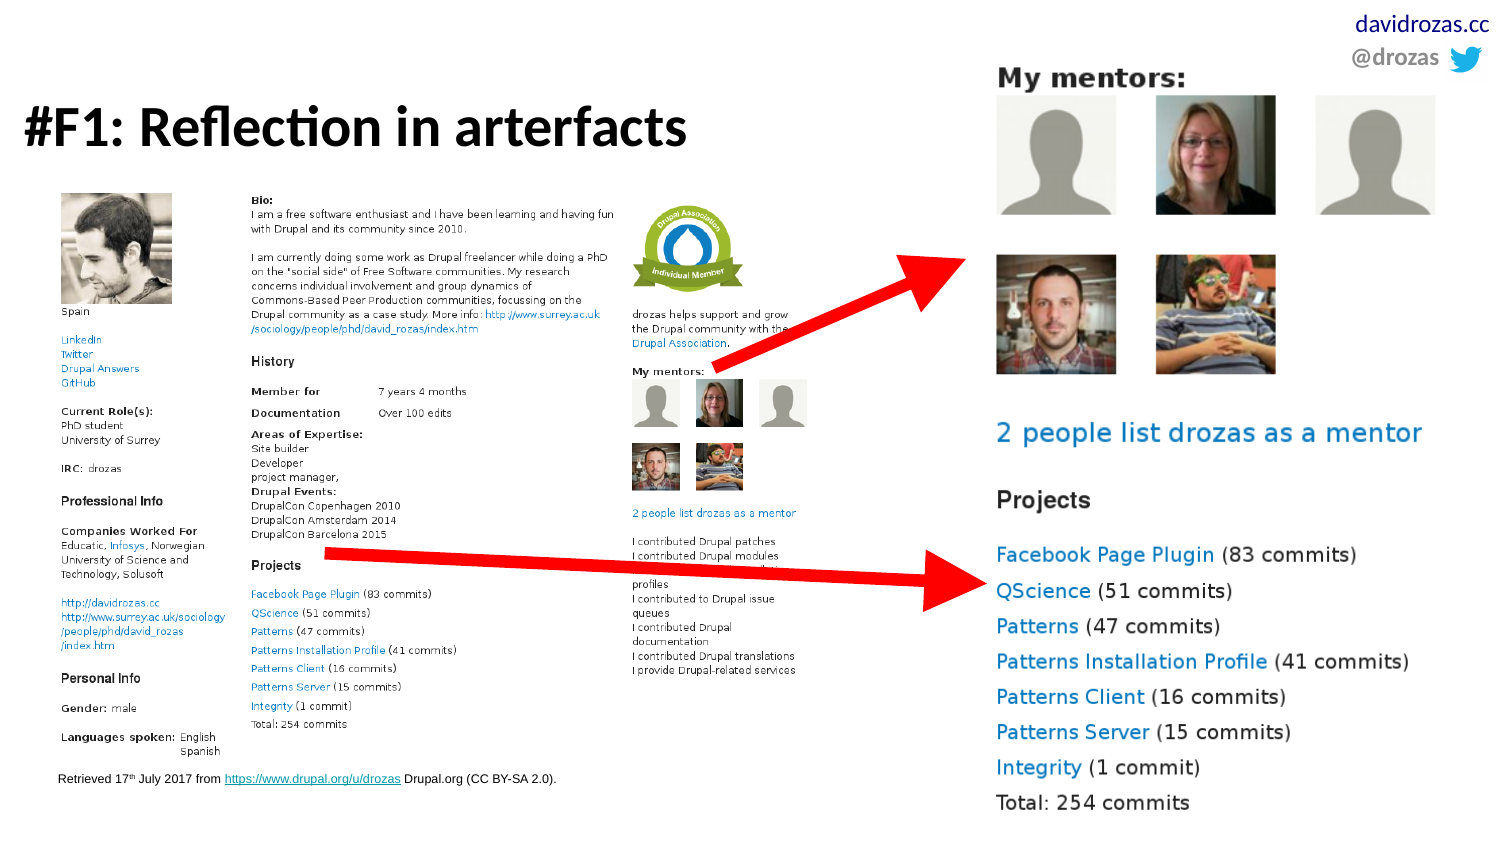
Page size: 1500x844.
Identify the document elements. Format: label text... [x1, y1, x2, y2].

text_box Retrieved 17th July 2017 from https://www.drupal.org/u/drozas Drupal.org (CC BY-SA 2.0). [42, 771, 786, 787]
title #F1: Reflection in arterfacts [9, 72, 986, 167]
text_box @drozas [1330, 37, 1443, 73]
picture [986, 37, 1489, 835]
text_box davidrozas.cc [1340, 5, 1500, 46]
picture [51, 182, 823, 768]
